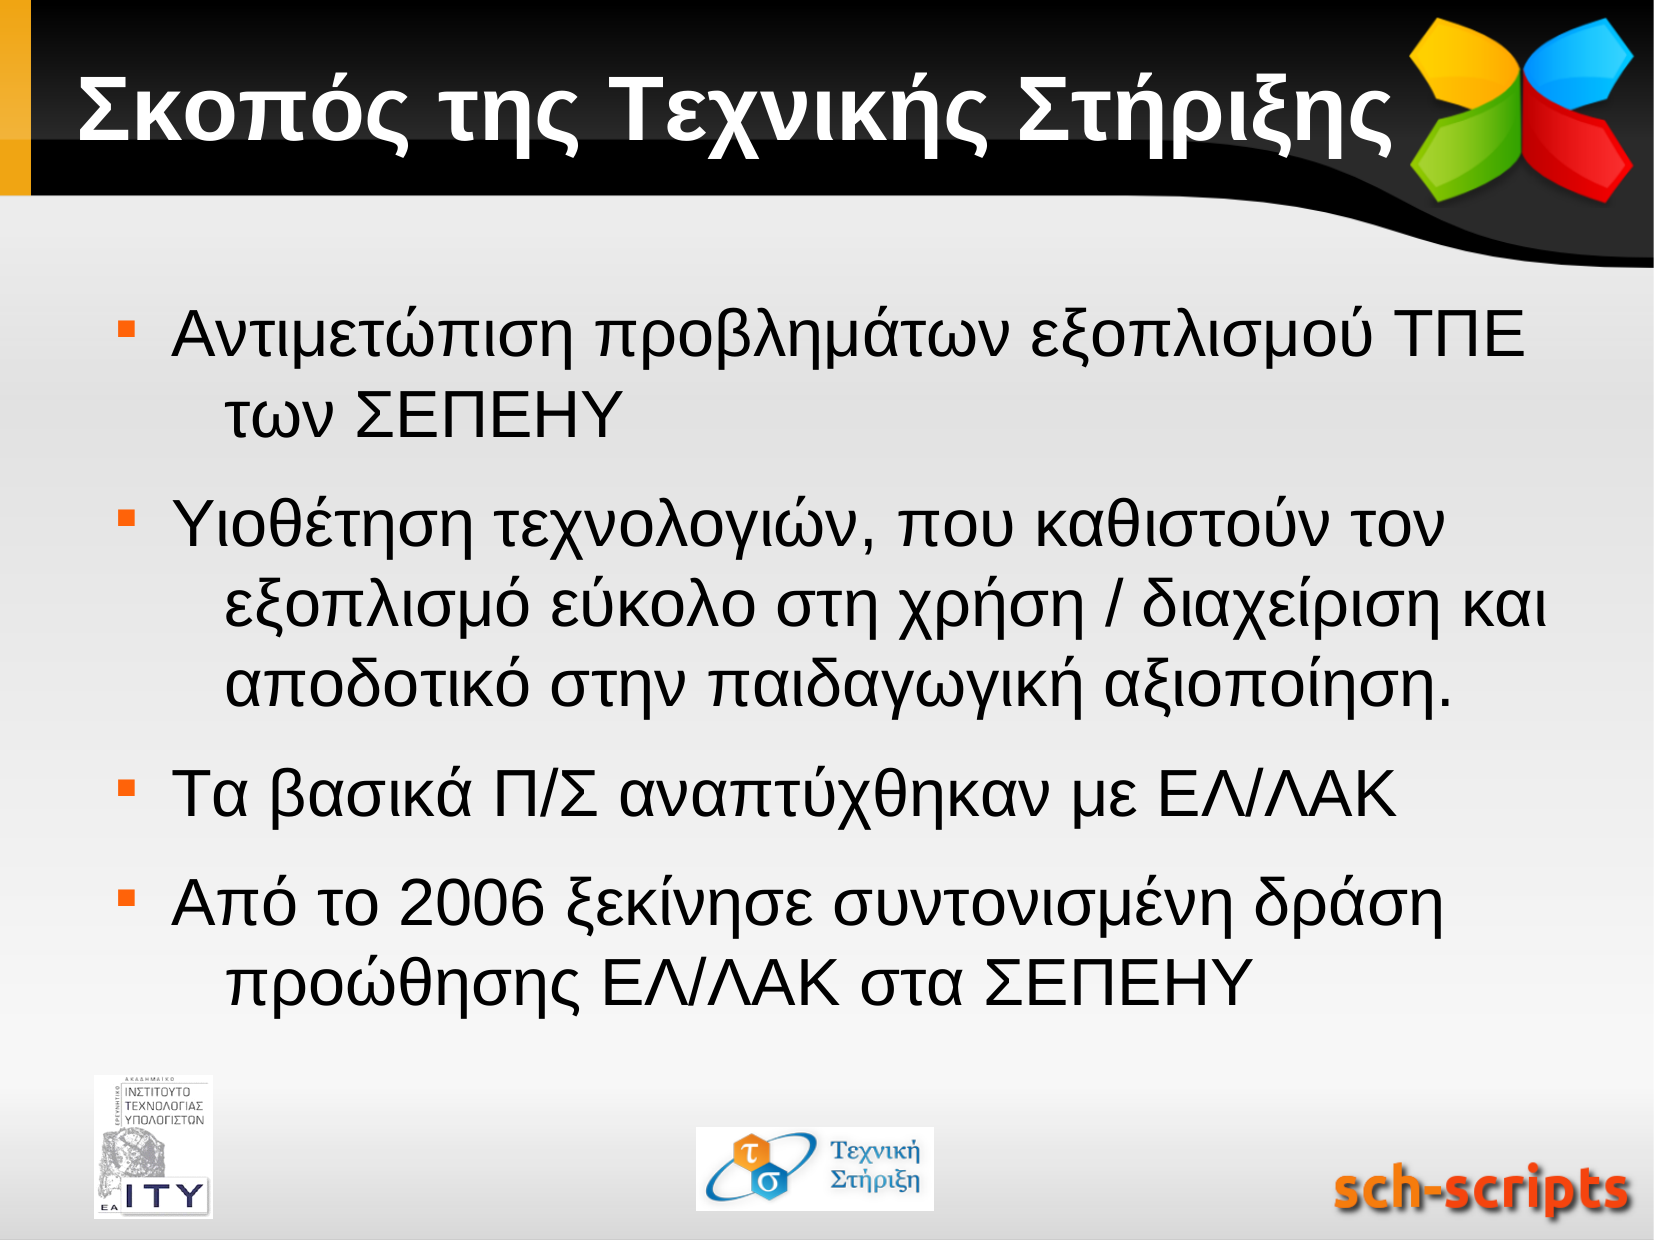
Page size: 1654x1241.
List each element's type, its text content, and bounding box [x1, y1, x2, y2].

picture [0, 0, 1654, 1241]
title Σκοπός της Τεχνικής Στήριξης [76, 7, 1565, 200]
list Αντιμετώπιση προβλημάτων εξοπλισμού ΤΠΕ των ΣΕΠΕΗΥ Υιοθέτηση τεχνολογιών, που καθιστούν τον εξοπλισμό εύκολο στη χρήση / διαχείριση και αποδοτικό στην παιδαγωγική αξιοποίηση. Τα βασικά Π/Σ αναπτύχθηκαν με ΕΛ/ΛΑΚ Από το 2006 ξεκίνησε συντονισμένη δράση προώθησης ΕΛ/ΛΑΚ στα ΣΕΠΕΗΥ [82, 290, 1571, 1094]
